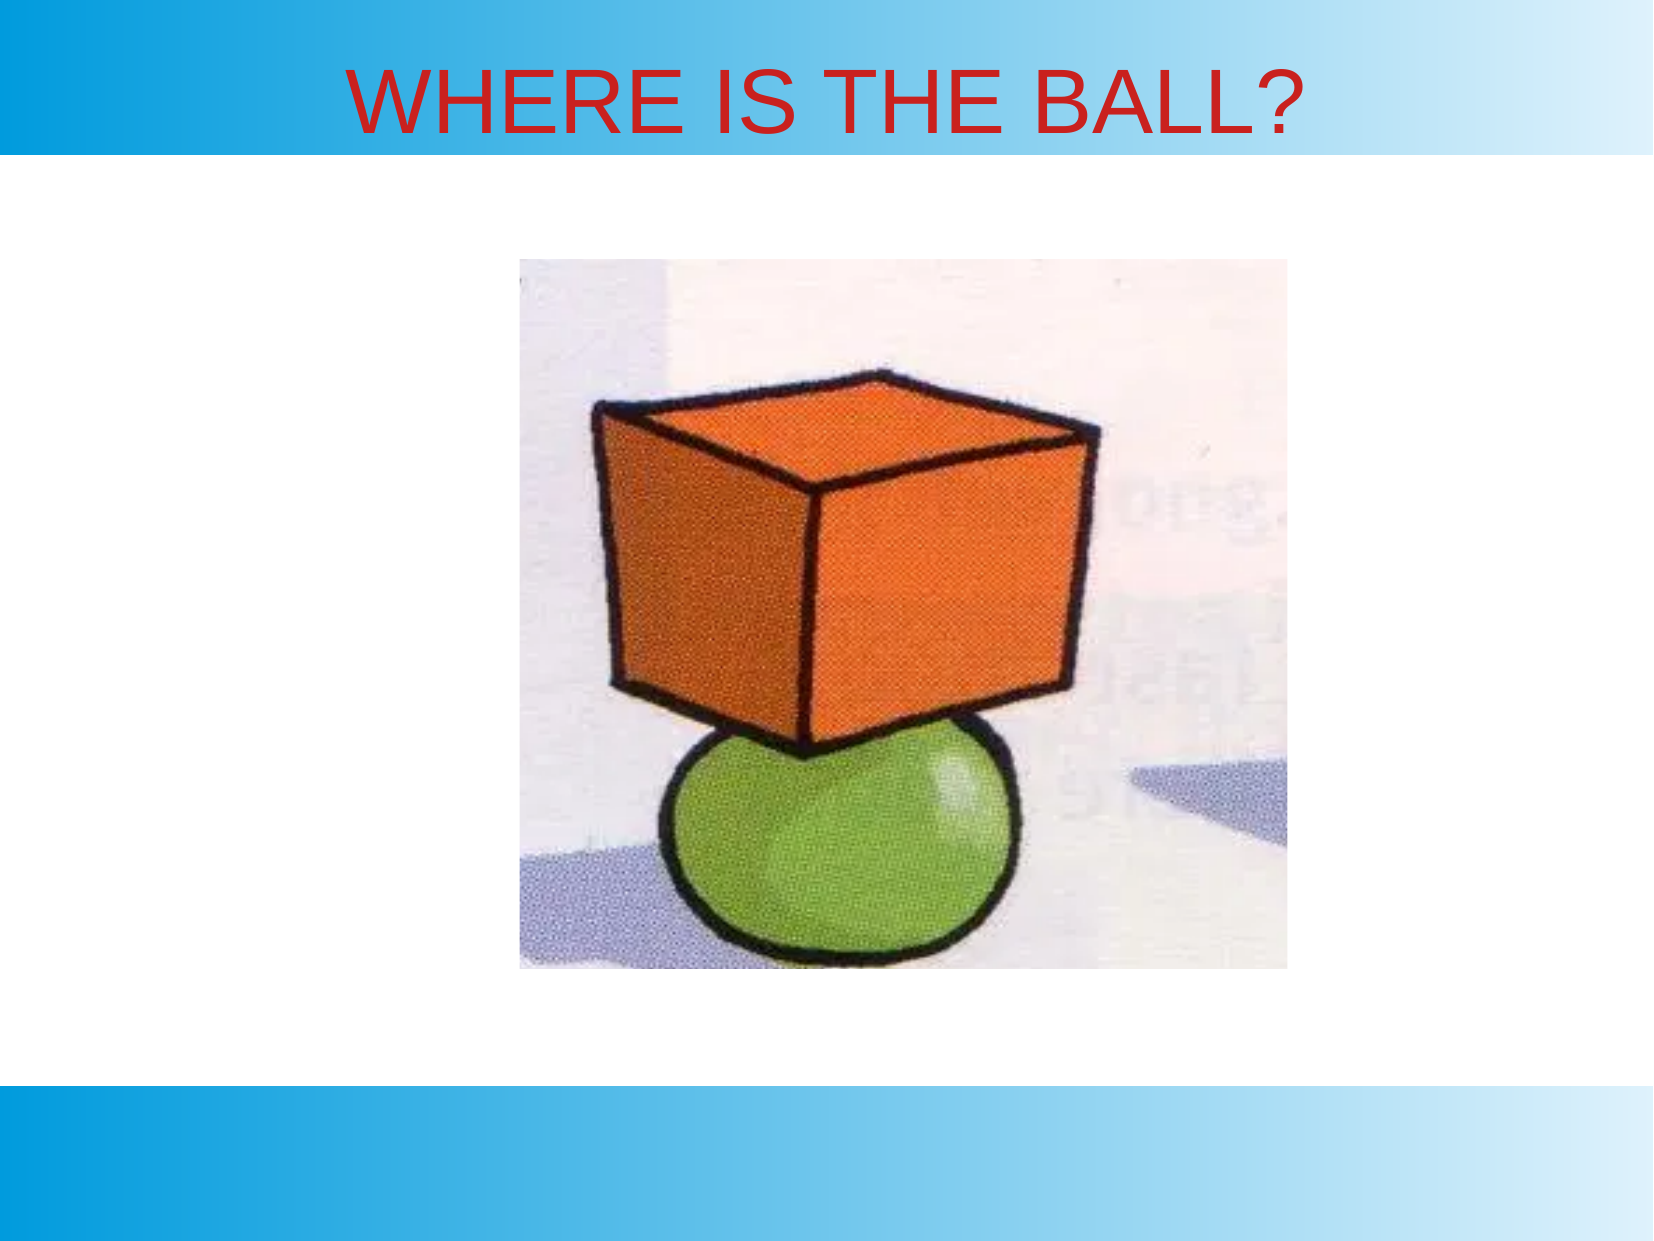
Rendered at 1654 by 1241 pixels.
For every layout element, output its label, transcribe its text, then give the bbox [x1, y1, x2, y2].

title WHERE IS THE BALL? [82, 49, 1571, 155]
picture [519, 259, 1288, 969]
